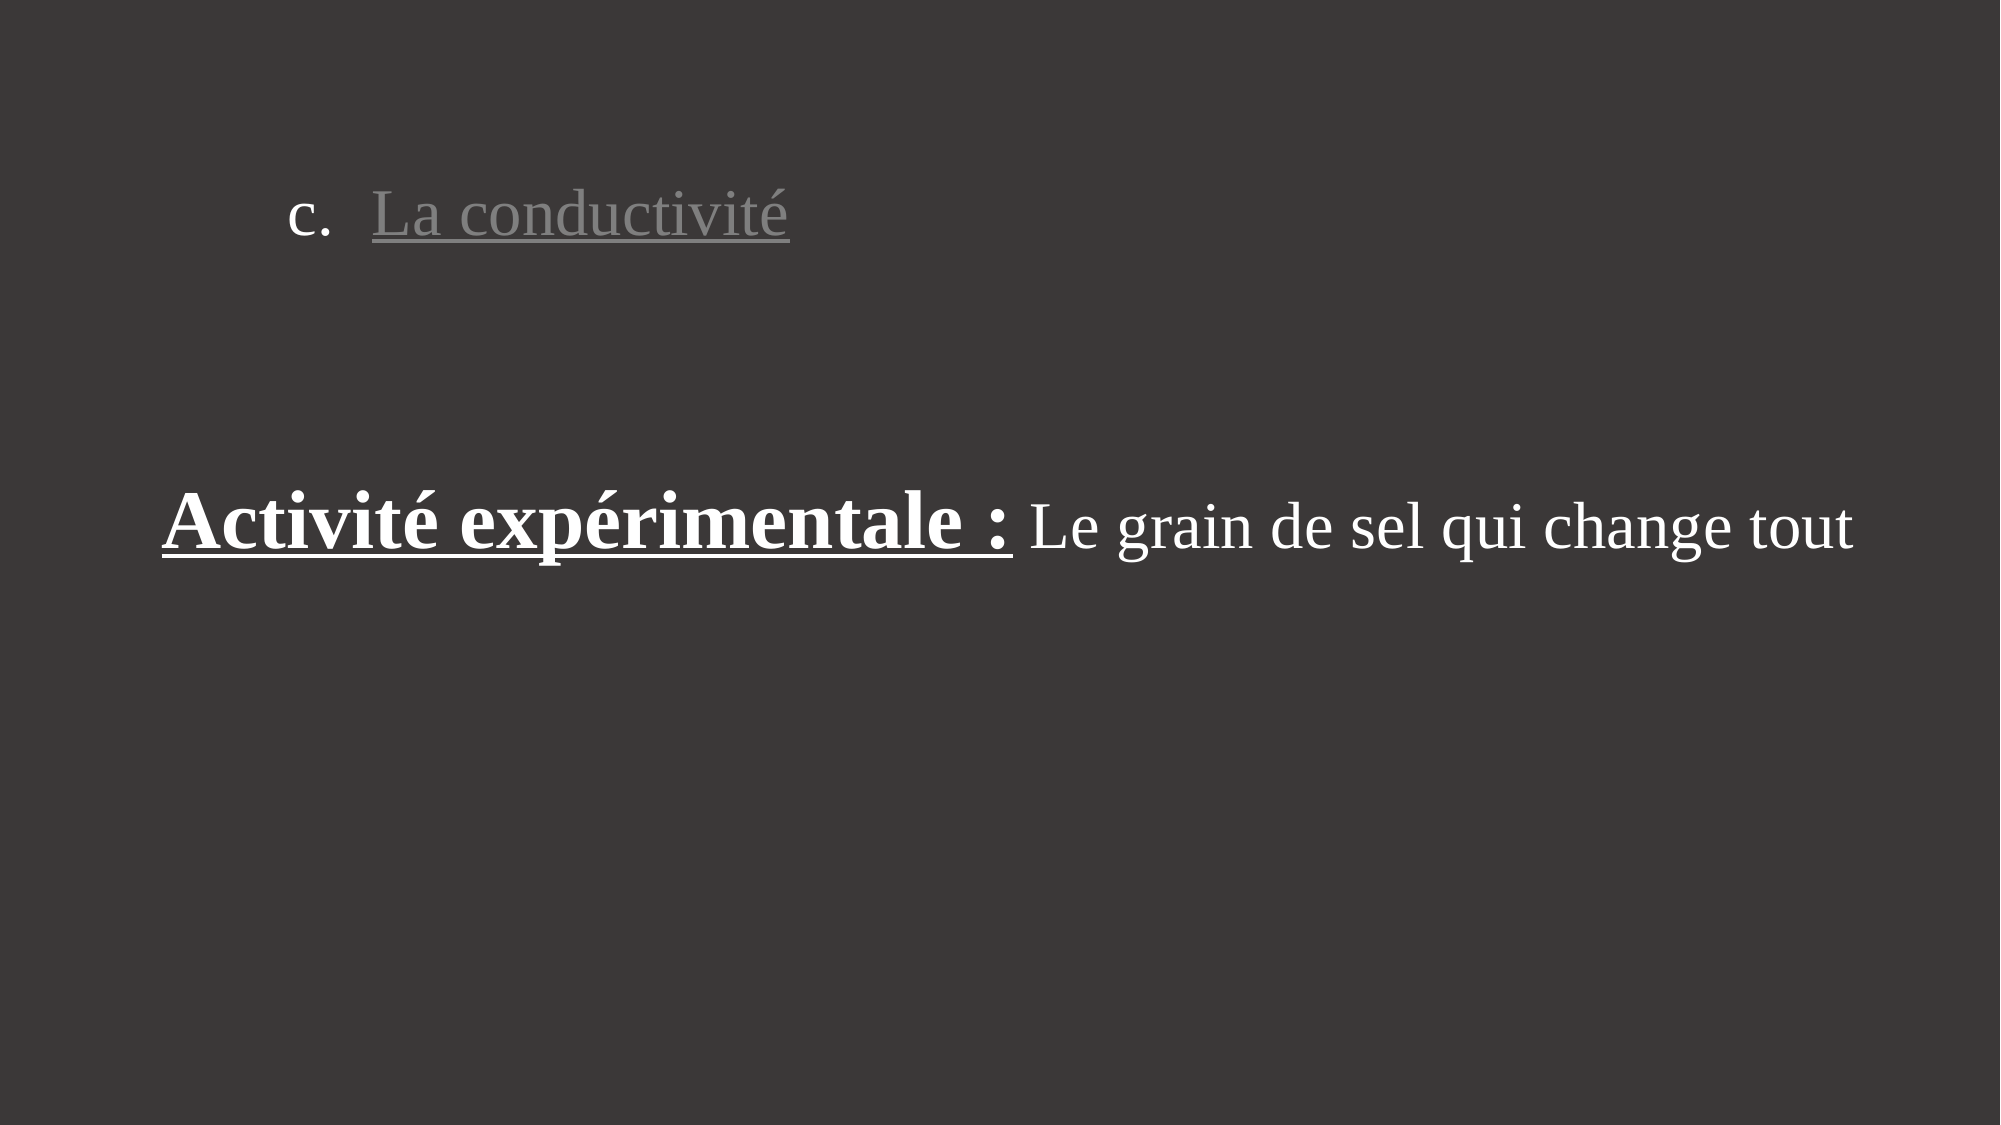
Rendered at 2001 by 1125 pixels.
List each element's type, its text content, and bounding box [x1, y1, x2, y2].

text_box Activité expérimentale : Le grain de sel qui change tout [146, 458, 1903, 575]
text_box La conductivité [272, 161, 1113, 258]
